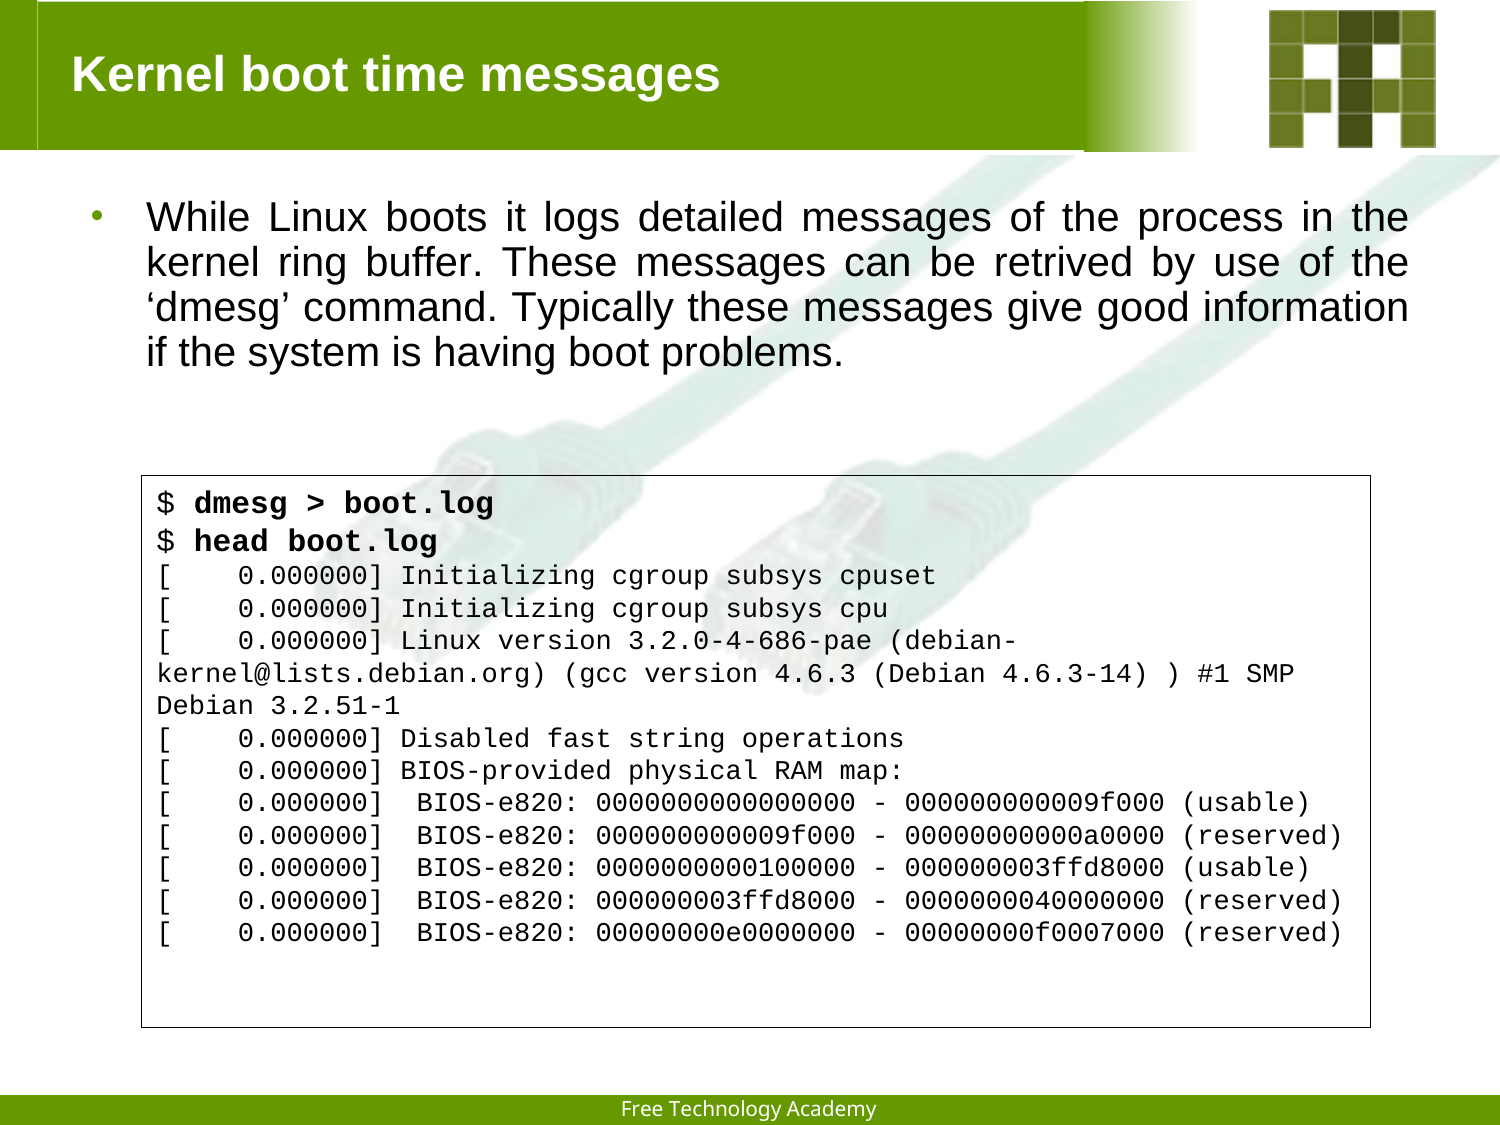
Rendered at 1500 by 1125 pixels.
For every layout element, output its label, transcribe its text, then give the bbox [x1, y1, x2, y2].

title Kernel boot time messages [56, 1, 1107, 152]
picture [1269, 10, 1436, 148]
text_box $ dmesg > boot.log $ head boot.log [ 0.000000] Initializing cgroup subsys cpuset [ 0.000000] Initializing cgroup subsys cpu [ 0.000000] Linux version 3.2.0-4-686-pae (debian-kernel@lists.debian.org) (gcc version 4.6.3 (Debian 4.6.3-14) ) #1 SMP Debian 3.2.51-1 [ 0.000000] Disabled fast string operations [ 0.000000] BIOS-provided physical RAM map: [ 0.000000] BIOS-e820: 0000000000000000 - 000000000009f000 (usable) [ 0.000000] BIOS-e820: 000000000009f000 - 00000000000a0000 (reserved) [ 0.000000] BIOS-e820: 0000000000100000 - 000000003ffd8000 (usable) [ 0.000000] BIOS-e820: 000000003ffd8000 - 0000000040000000 (reserved) [ 0.000000] BIOS-e820: 00000000e0000000 - 00000000f0007000 (reserved) [141, 475, 1371, 1028]
list While Linux boots it logs detailed messages of the process in the kernel ring buffer. These messages can be retrived by use of the ‘dmesg’ command. Typically these messages give good information if the system is having boot problems. [75, 187, 1426, 1065]
